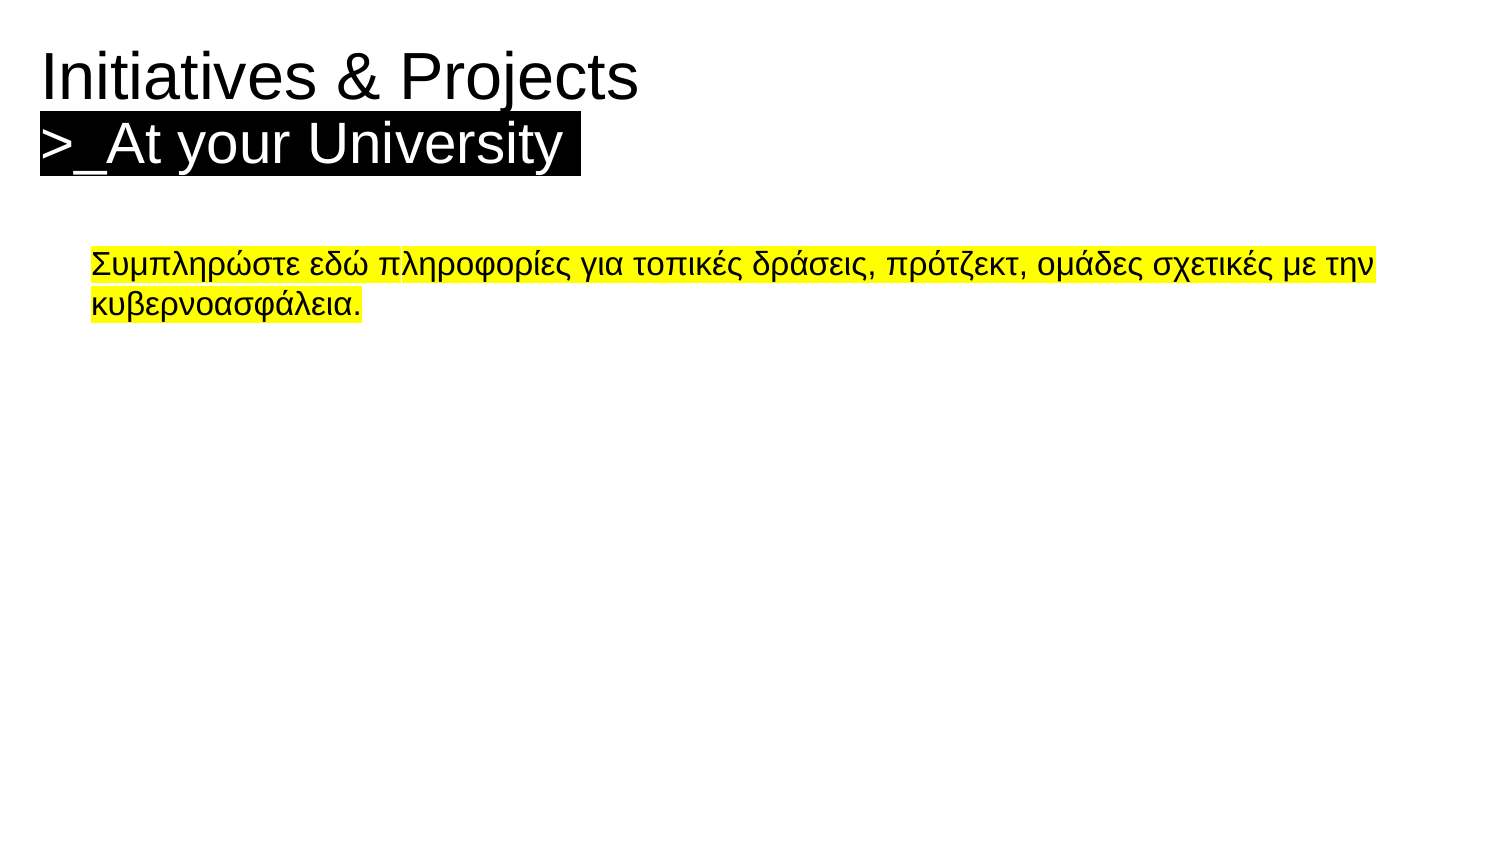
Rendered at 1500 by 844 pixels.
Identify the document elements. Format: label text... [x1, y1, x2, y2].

text_box Συμπληρώστε εδώ πληροφορίες για τοπικές δράσεις, πρότζεκτ, ομάδες σχετικές με την κυβερνοασφάλεια. [76, 235, 1413, 771]
text_box Initiatives & Projects >_At your University [25, 23, 1465, 195]
